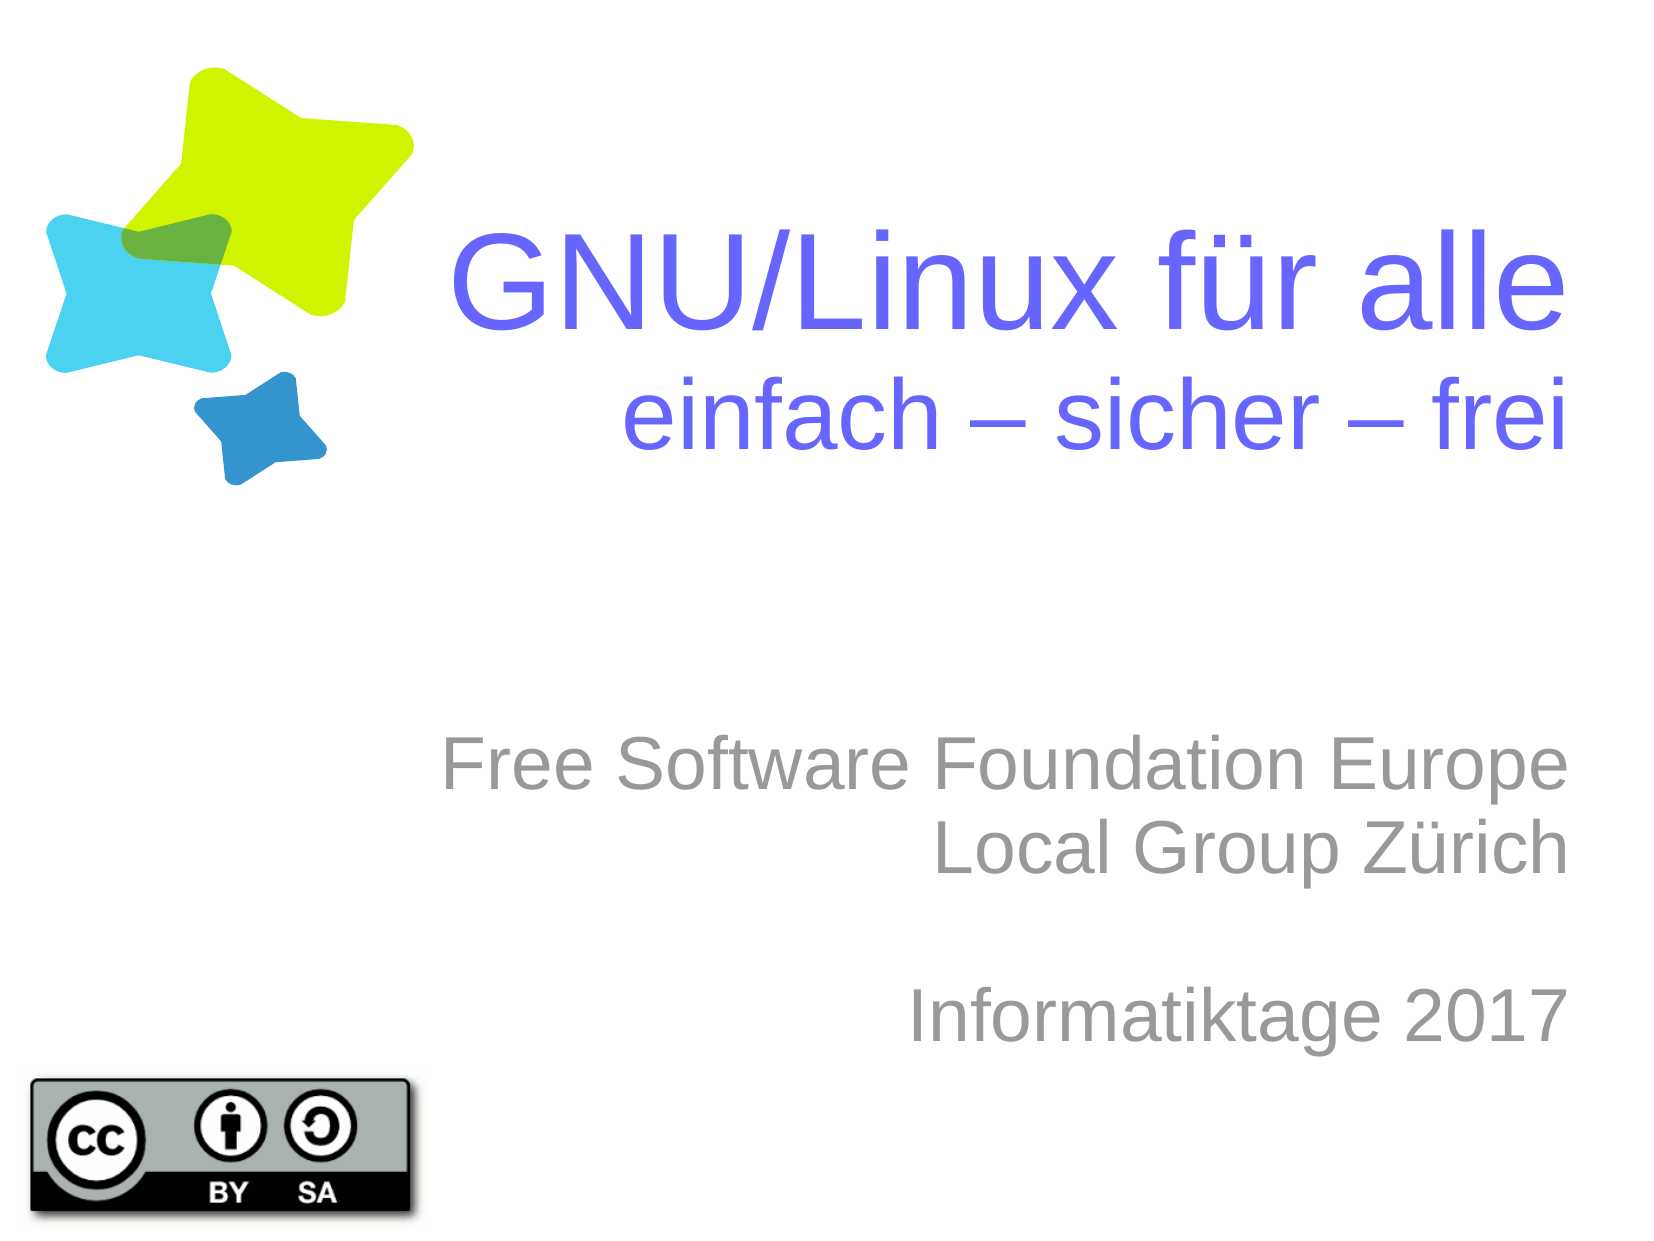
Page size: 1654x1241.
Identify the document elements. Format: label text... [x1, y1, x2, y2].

picture [21, 1069, 429, 1230]
subtitle GNU/Linux für alle einfach – sicher – frei Free Software Foundation Europe Local Group Zürich Informatiktage 2017 [82, 172, 1571, 1090]
